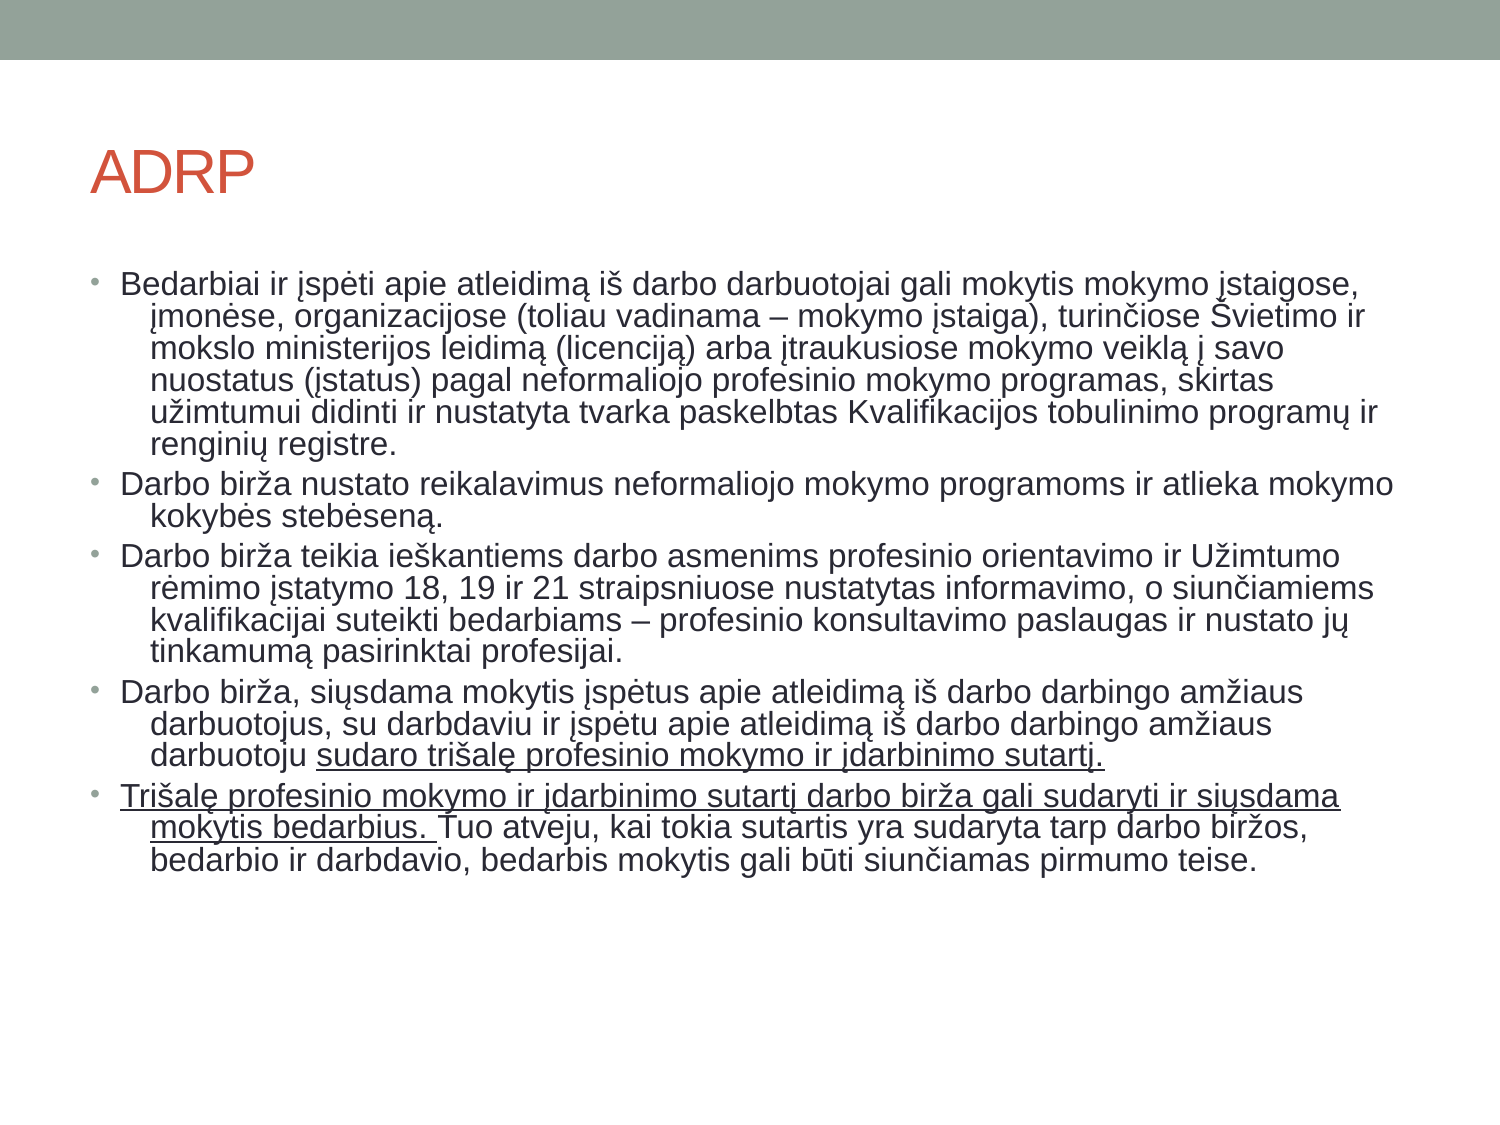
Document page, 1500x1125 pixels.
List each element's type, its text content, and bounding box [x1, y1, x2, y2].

list Bedarbiai ir įspėti apie atleidimą iš darbo darbuotojai gali mokytis mokymo įstaigose, įmonėse, organizacijose (toliau vadinama – mokymo įstaiga), turinčiose Švietimo ir mokslo ministerijos leidimą (licenciją) arba įtraukusiose mokymo veiklą į savo nuostatus (įstatus) pagal neformaliojo profesinio mokymo programas, skirtas užimtumui didinti ir nustatyta tvarka paskelbtas Kvalifikacijos tobulinimo programų ir renginių registre. Darbo birža nustato reikalavimus neformaliojo mokymo programoms ir atlieka mokymo kokybės stebėseną. Darbo birža teikia ieškantiems darbo asmenims profesinio orientavimo ir Užimtumo rėmimo įstatymo 18, 19 ir 21 straipsniuose nustatytas informavimo, o siunčiamiems kvalifikacijai suteikti bedarbiams – profesinio konsultavimo paslaugas ir nustato jų tinkamumą pasirinktai profesijai. Darbo birža, siųsdama mokytis įspėtus apie atleidimą iš darbo darbingo amžiaus darbuotojus, su darbdaviu ir įspėtu apie atleidimą iš darbo darbingo amžiaus darbuotoju sudaro trišalę profesinio mokymo ir įdarbinimo sutartį. Trišalę profesinio mokymo ir įdarbinimo sutartį darbo birža gali sudaryti ir siųsdama mokytis bedarbius. Tuo atveju, kai tokia sutartis yra sudaryta tarp darbo biržos, bedarbio ir darbdavio, bedarbis mokytis gali būti siunčiamas pirmumo teise. [75, 262, 1426, 1063]
title ADRP [75, 87, 1426, 251]
